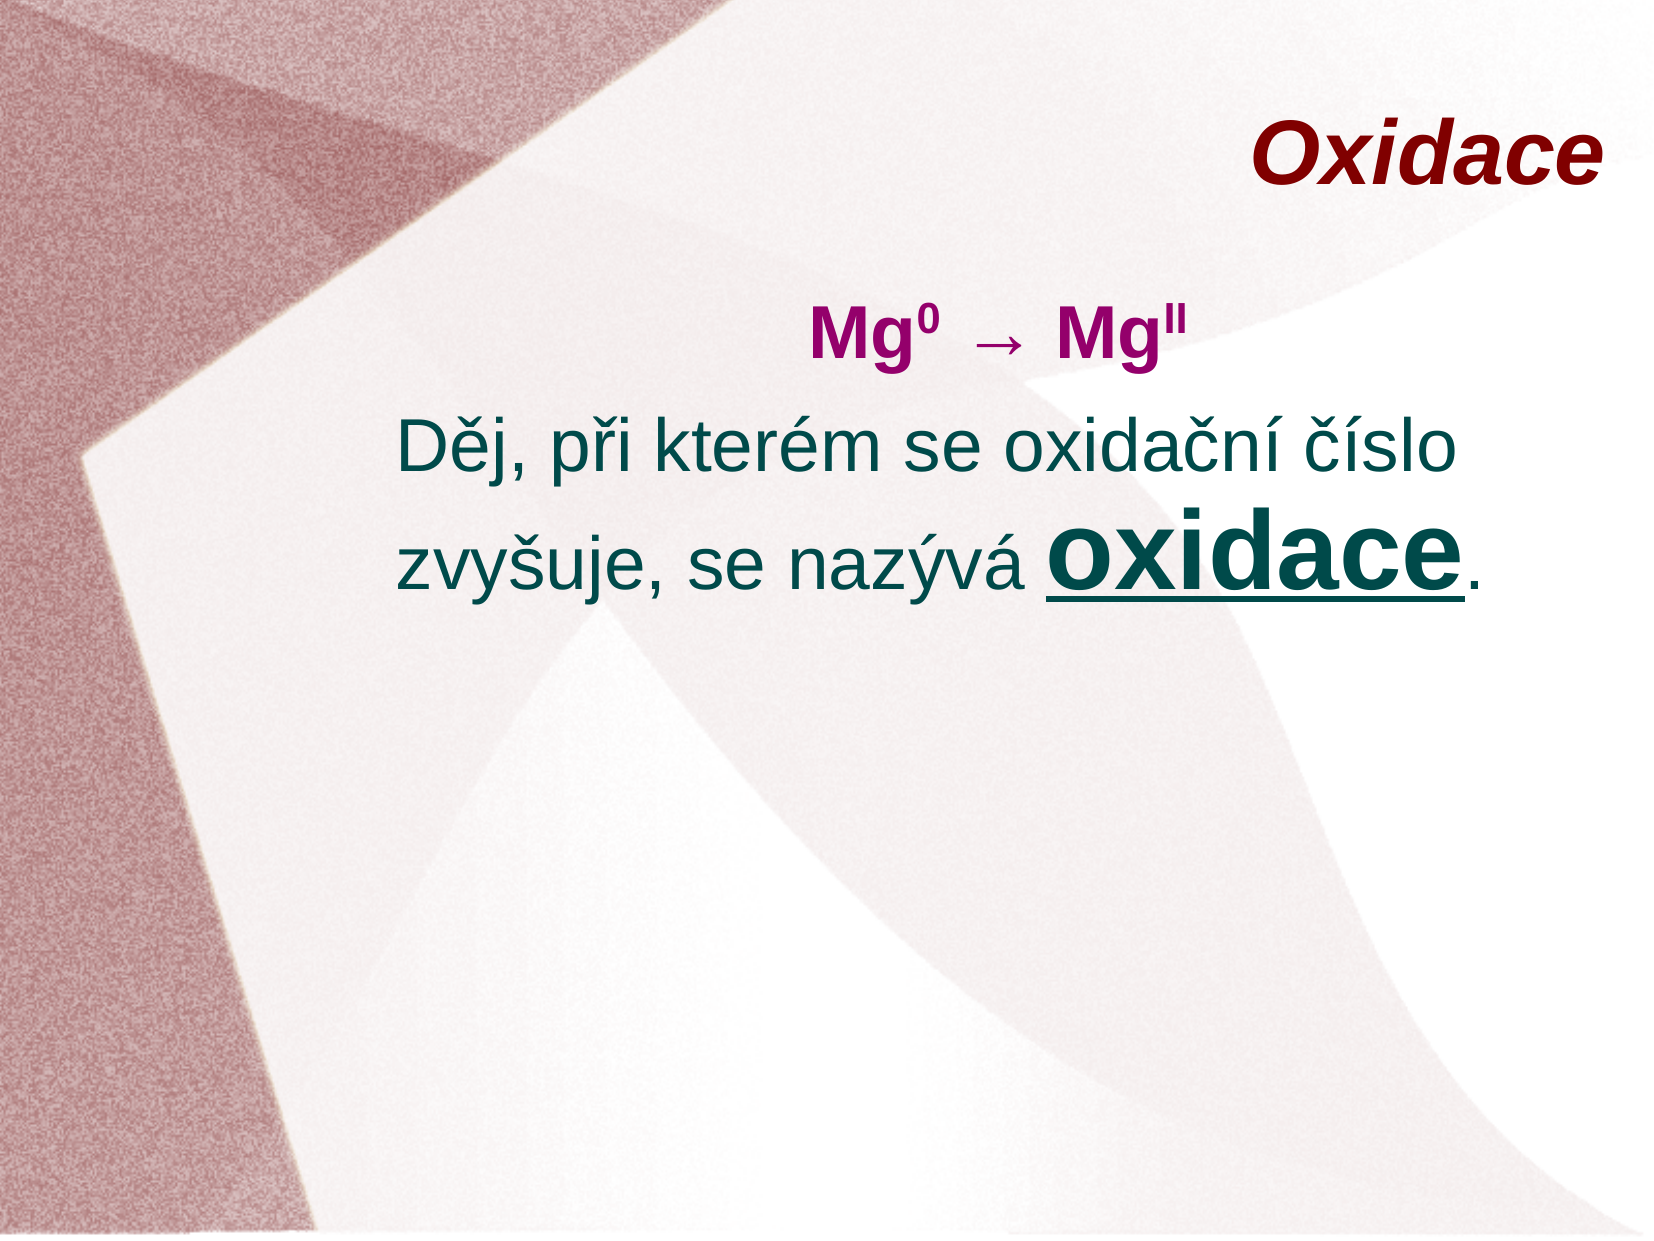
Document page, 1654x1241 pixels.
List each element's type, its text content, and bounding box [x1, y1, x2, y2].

title Oxidace [596, 49, 1607, 257]
list Mg0 → MgII Děj, při kterém se oxidační číslo zvyšuje, se nazývá oxidace. [324, 290, 1601, 1010]
picture [0, 0, 1654, 1241]
